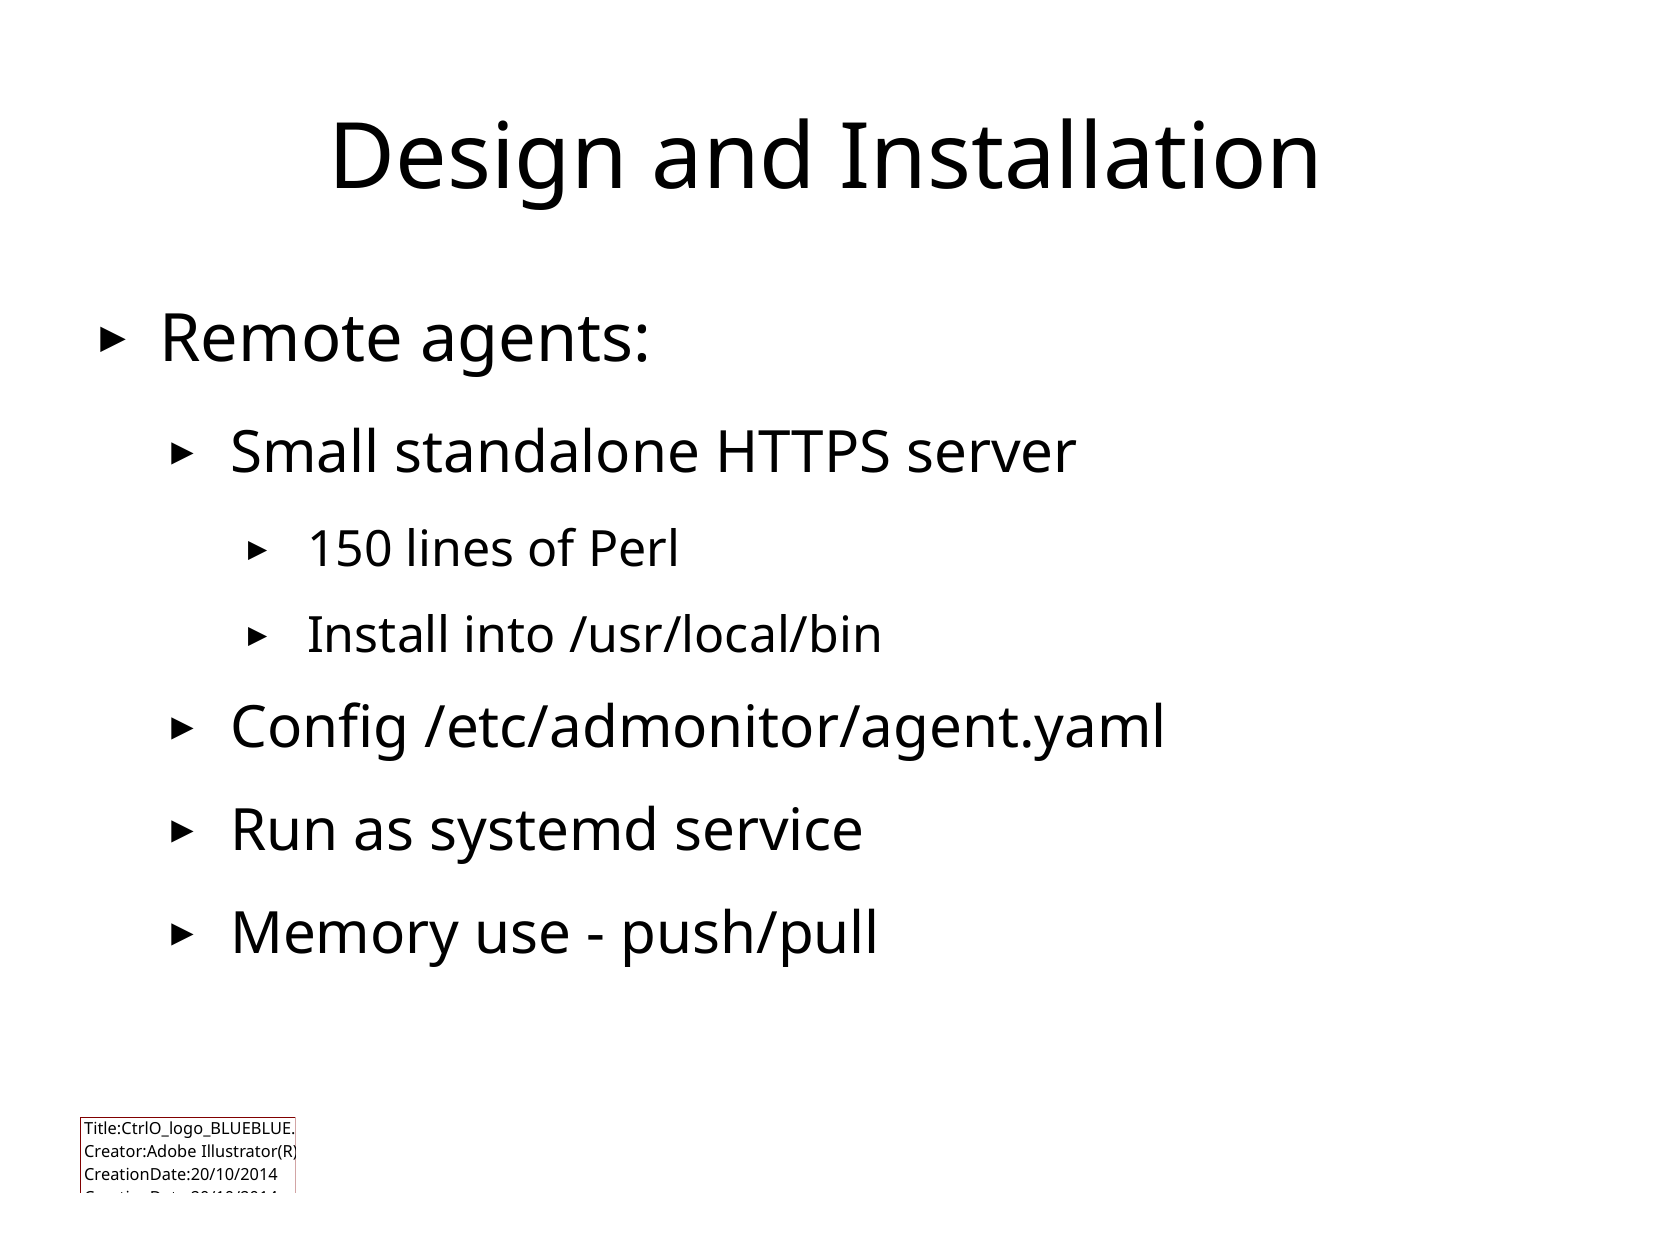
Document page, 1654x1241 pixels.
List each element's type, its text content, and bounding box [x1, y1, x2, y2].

list Remote agents: Small standalone HTTPS server 150 lines of Perl Install into /usr/local/bin Config /etc/admonitor/agent.yaml Run as systemd service Memory use - push/pull [82, 290, 1571, 1010]
title Design and Installation [82, 49, 1571, 257]
